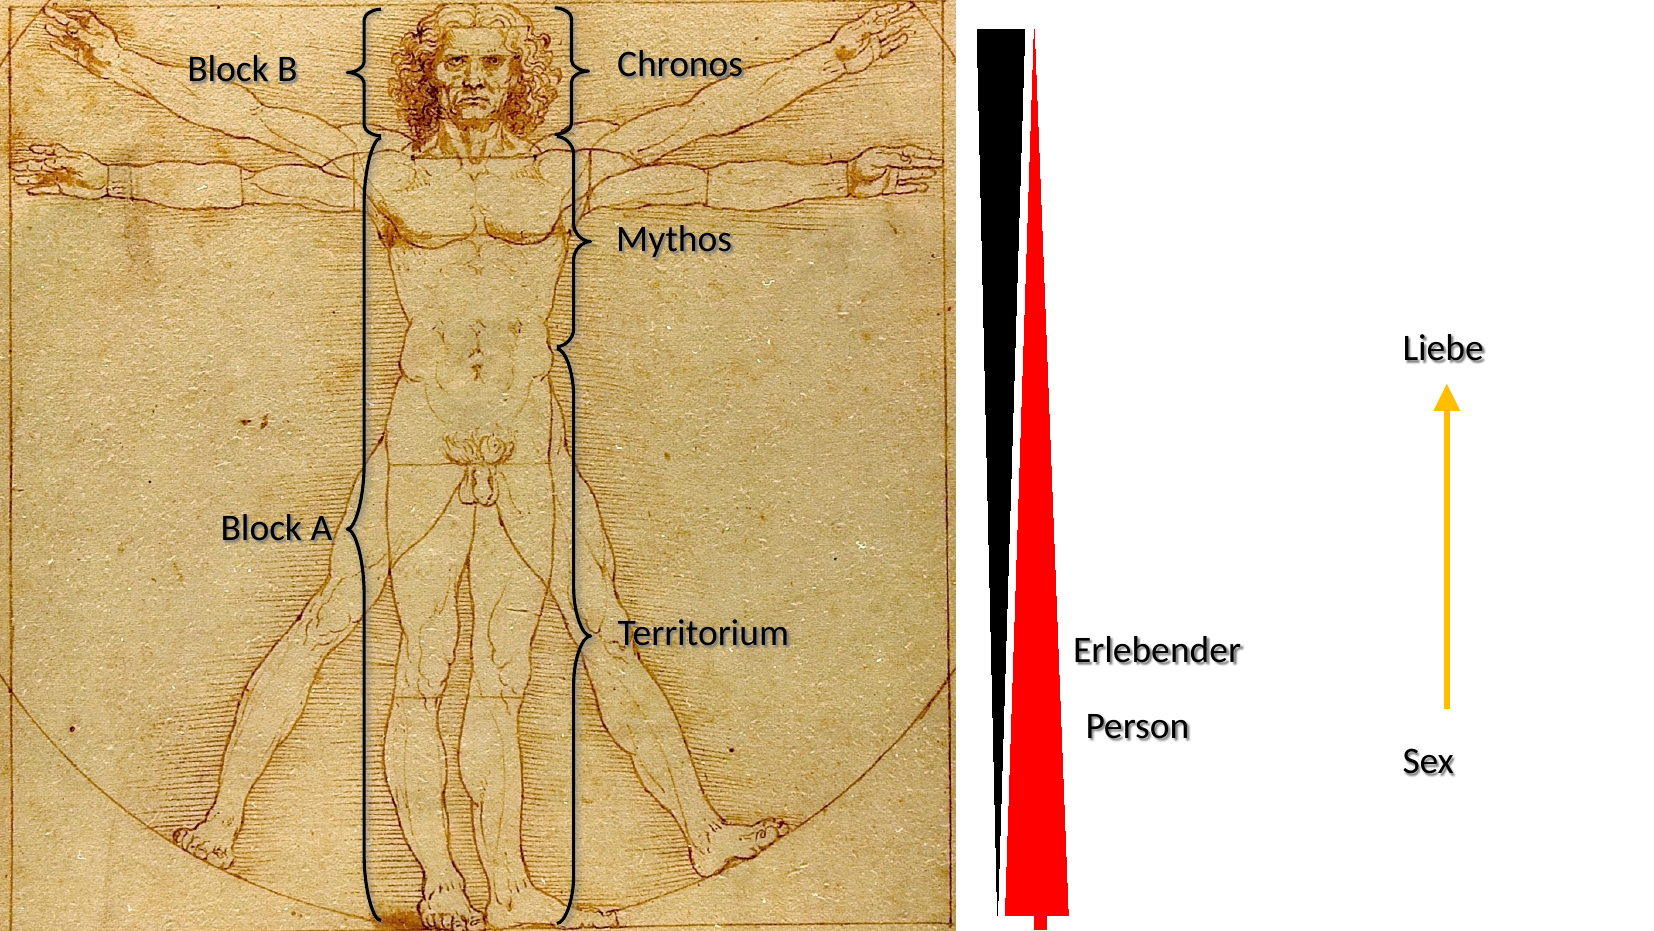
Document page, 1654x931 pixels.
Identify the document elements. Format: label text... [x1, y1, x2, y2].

text_box Mythos [601, 215, 748, 269]
text_box Person [1070, 702, 1397, 831]
text_box Chronos [602, 40, 759, 94]
text_box Erlebender [1058, 626, 1257, 679]
text_box [1005, 29, 1069, 916]
text_box Block B [172, 46, 313, 99]
text_box Liebe [1387, 324, 1622, 378]
picture [0, 0, 956, 931]
text_box Block A [205, 504, 348, 557]
text_box Territorium [602, 609, 805, 663]
text_box Sex [1387, 738, 1544, 791]
text_box [977, 29, 1025, 916]
